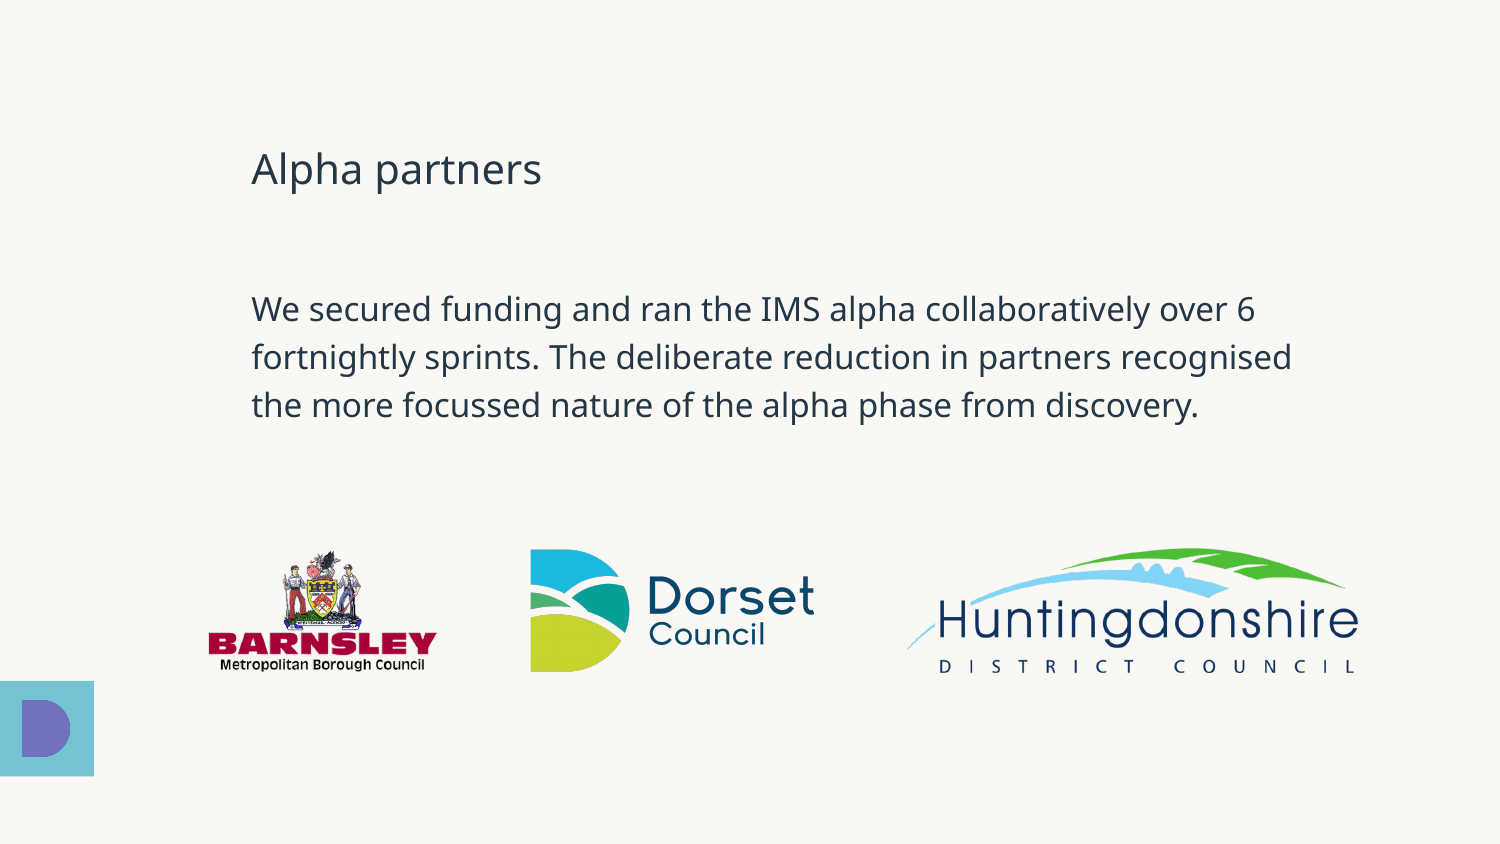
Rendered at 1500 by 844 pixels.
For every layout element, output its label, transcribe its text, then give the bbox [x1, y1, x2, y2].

picture [22, 700, 70, 757]
list We secured funding and ran the IMS alpha collaboratively over 6 fortnightly sprints. The deliberate reduction in partners recognised the more focussed nature of the alpha phase from discovery. [236, 265, 1329, 681]
picture [1329, 548, 1358, 673]
title Alpha partners [236, 118, 1358, 238]
picture [206, 548, 236, 673]
